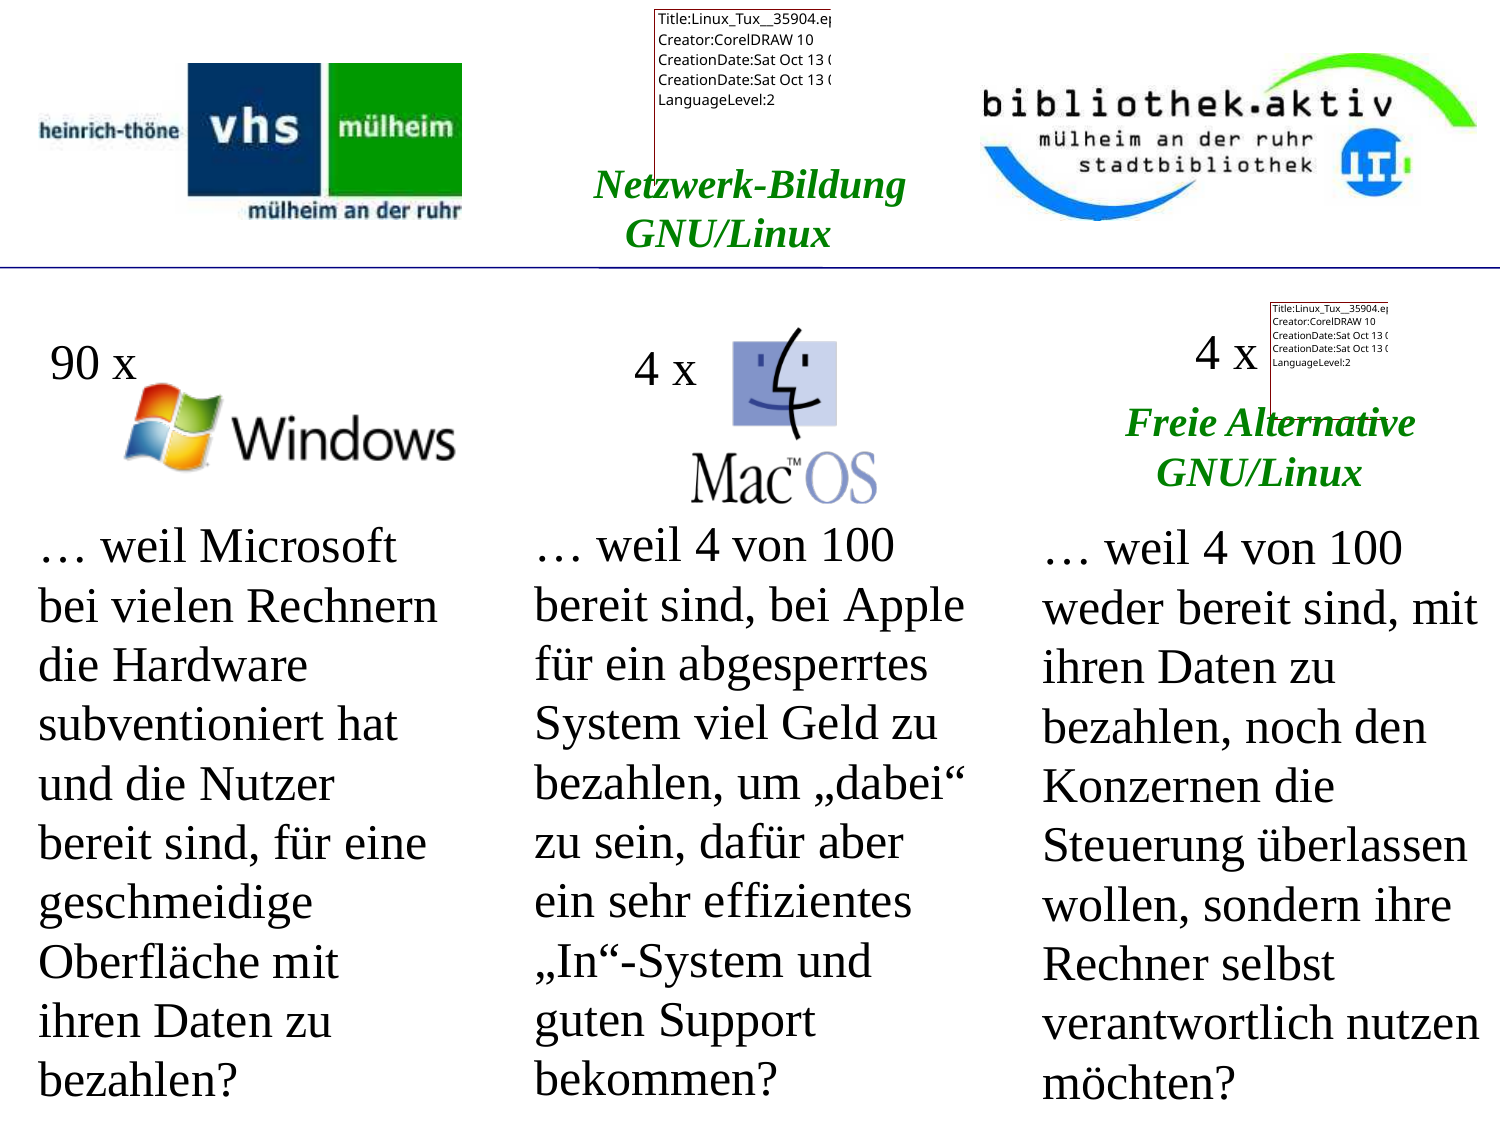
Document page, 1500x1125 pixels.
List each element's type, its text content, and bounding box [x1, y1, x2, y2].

text_box … weil 4 von 100 weder bereit sind, mit ihren Daten zu bezahlen, noch den Konzernen die Steuerung überlassen wollen, sondern ihre Rechner selbst verantwortlich nutzen möchten? [1027, 510, 1500, 1120]
text_box Netzwerk-Bildung GNU/Linux [578, 151, 934, 266]
text_box Freie Alternative GNU/Linux [1110, 389, 1441, 505]
text_box … weil 4 von 100 bereit sind, bei Apple für ein abgesperrtes System viel Geld zu bezahlen, um „dabei“ zu sein, dafür aber ein sehr effizientes „In“-System und guten Support bekommen? [519, 506, 993, 1116]
picture [38, 63, 462, 220]
text_box 4 x [620, 330, 715, 423]
picture [1269, 301, 1388, 389]
picture [118, 377, 462, 480]
picture [690, 326, 878, 505]
text_box … weil Microsoft bei vielen Rechnern die Hardware subventioniert hat und die Nutzer bereit sind, für eine geschmeidige Oberfläche mit ihren Daten zu bezahlen? [23, 507, 467, 1117]
text_box 90 x [35, 324, 154, 459]
picture [653, 8, 831, 151]
text_box 4 x [1181, 314, 1294, 389]
picture [980, 53, 1477, 221]
